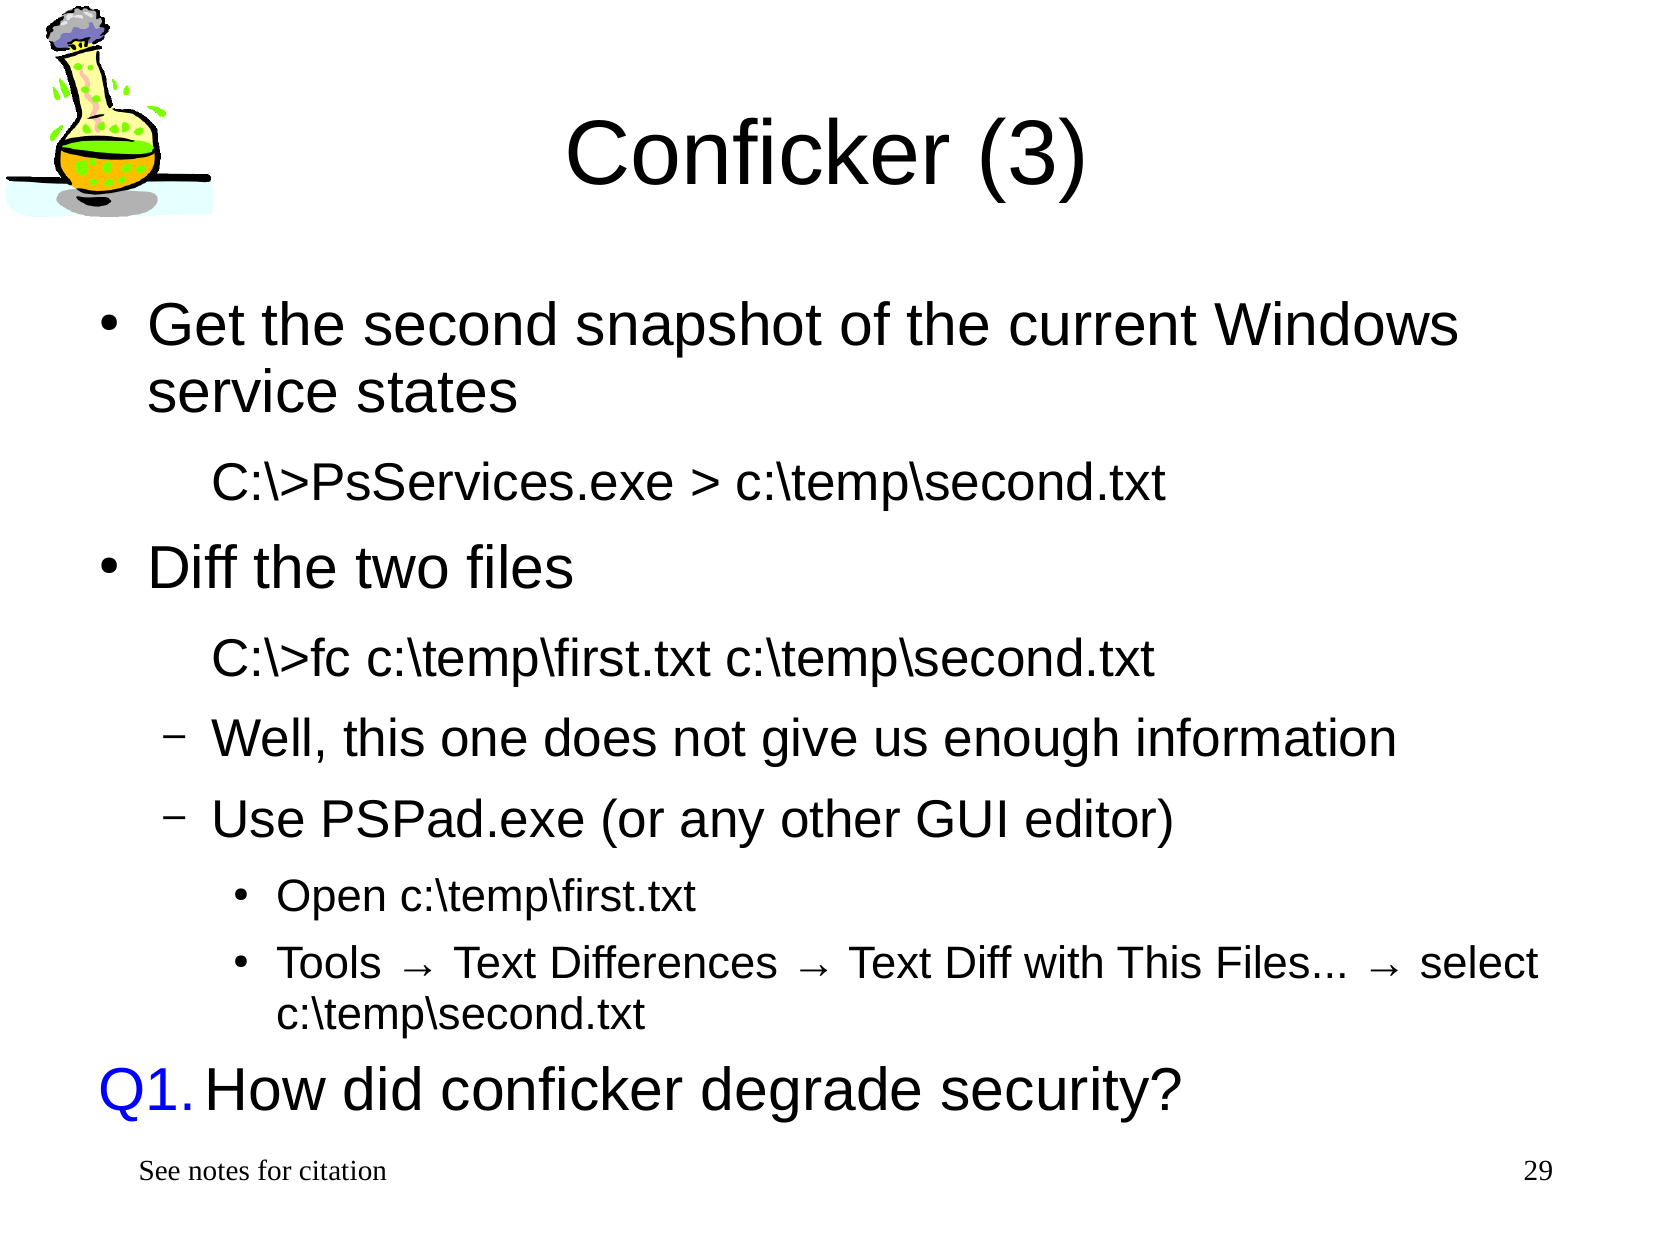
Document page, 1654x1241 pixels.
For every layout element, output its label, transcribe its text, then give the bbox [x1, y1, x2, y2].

title Conficker (3) [82, 49, 1571, 257]
list Get the second snapshot of the current Windows service states C:\>PsServices.exe > c:\temp\second.txt Diff the two files C:\>fc c:\temp\first.txt c:\temp\second.txt Well, this one does not give us enough information Use PSPad.exe (or any other GUI editor) Open c:\temp\first.txt Tools → Text Differences → Text Diff with This Files... → select c:\temp\second.txt How did conficker degrade security? [82, 290, 1576, 1126]
picture [5, 6, 213, 217]
